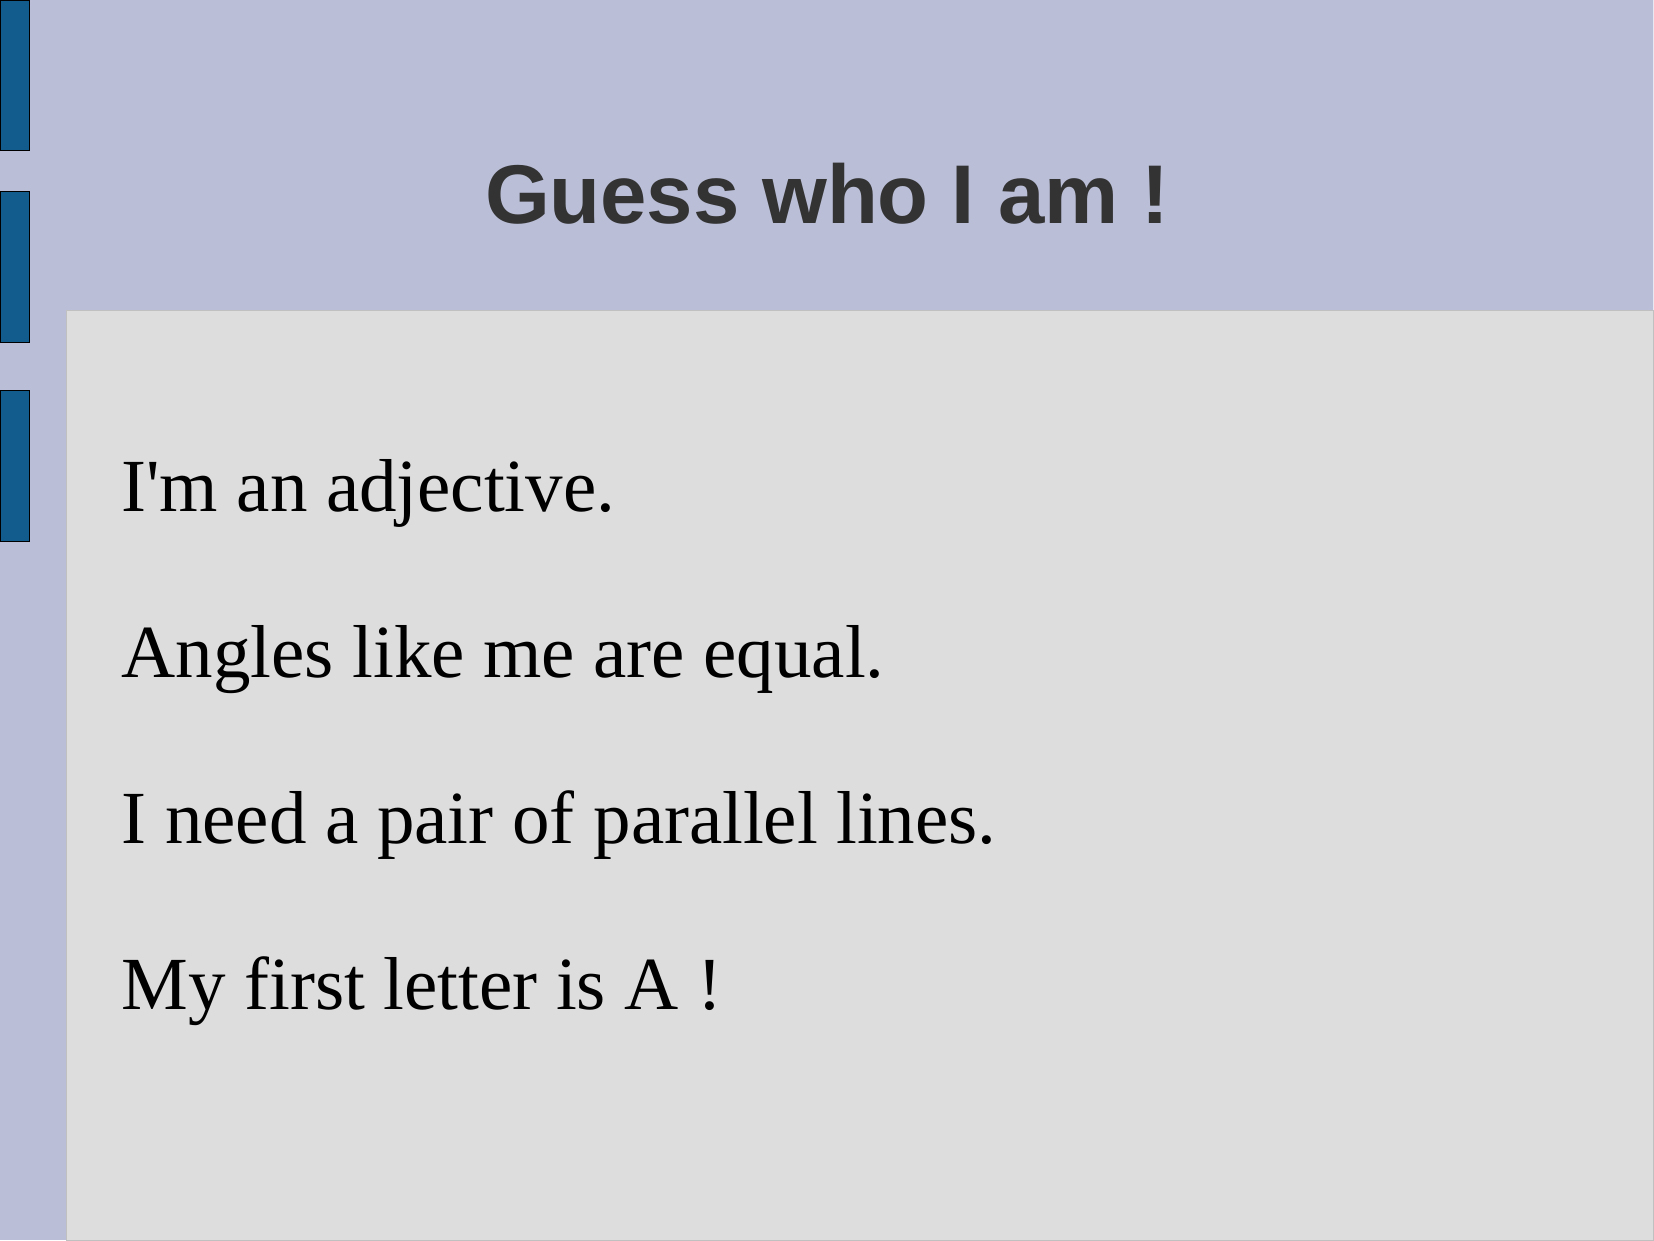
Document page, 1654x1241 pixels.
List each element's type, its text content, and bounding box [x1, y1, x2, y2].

subtitle I'm an adjective. Angles like me are equal. I need a pair of parallel lines. My first letter is A ! [121, 344, 1534, 1127]
title Guess who I am ! [121, 91, 1534, 299]
